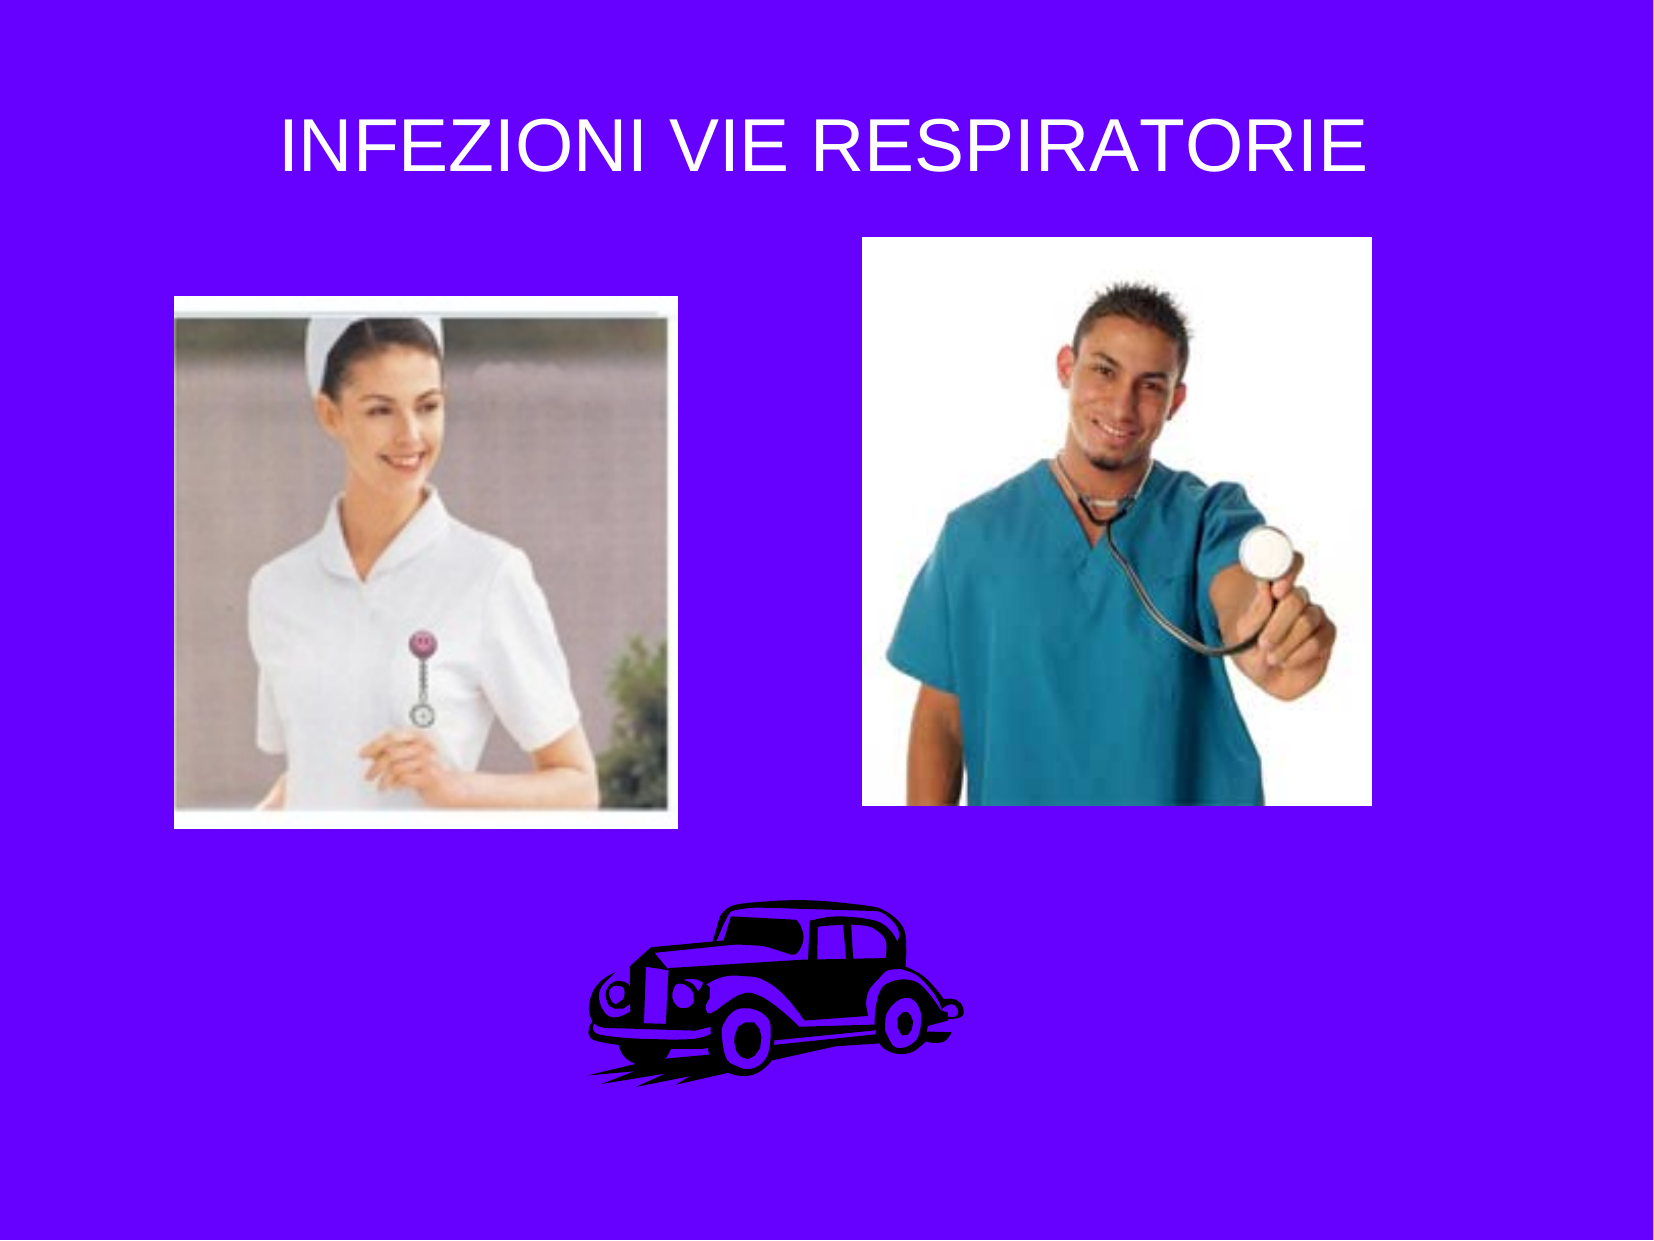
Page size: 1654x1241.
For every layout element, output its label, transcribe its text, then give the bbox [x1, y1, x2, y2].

picture [174, 296, 678, 829]
picture [587, 900, 964, 1087]
title INFEZIONI VIE RESPIRATORIE [82, 56, 1566, 237]
picture [862, 237, 1372, 806]
